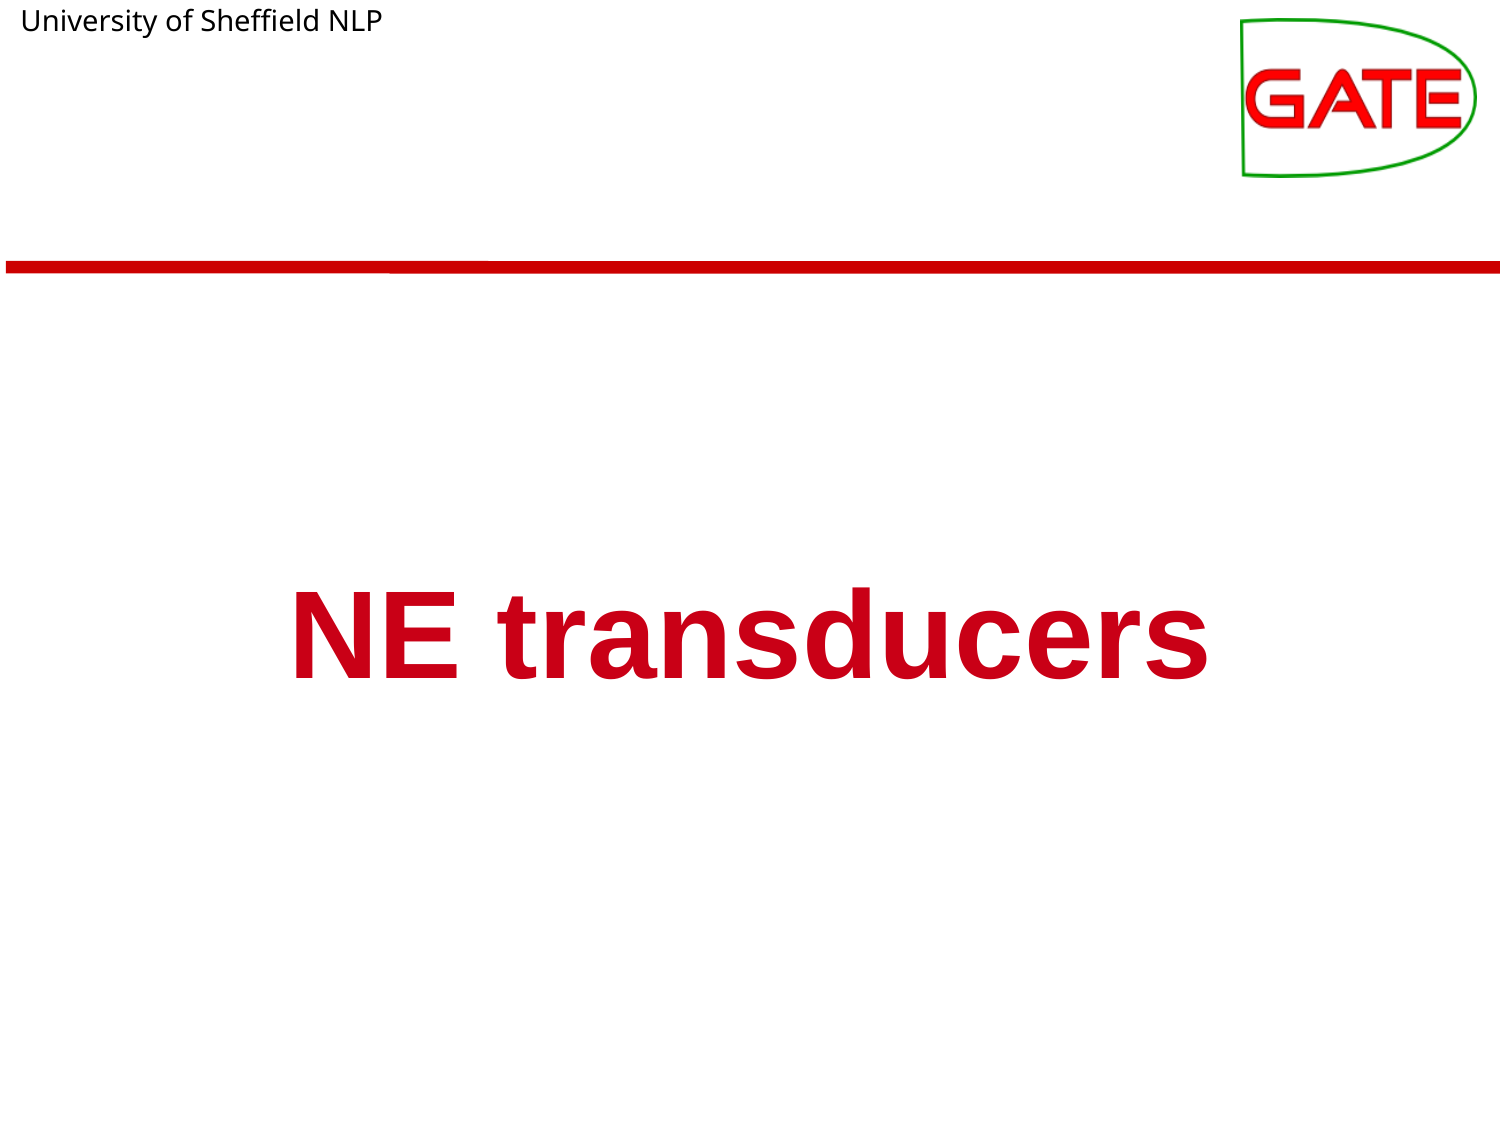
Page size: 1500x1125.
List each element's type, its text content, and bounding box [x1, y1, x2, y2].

text_box NE transducers [0, 250, 1500, 1002]
picture [1240, 18, 1477, 178]
